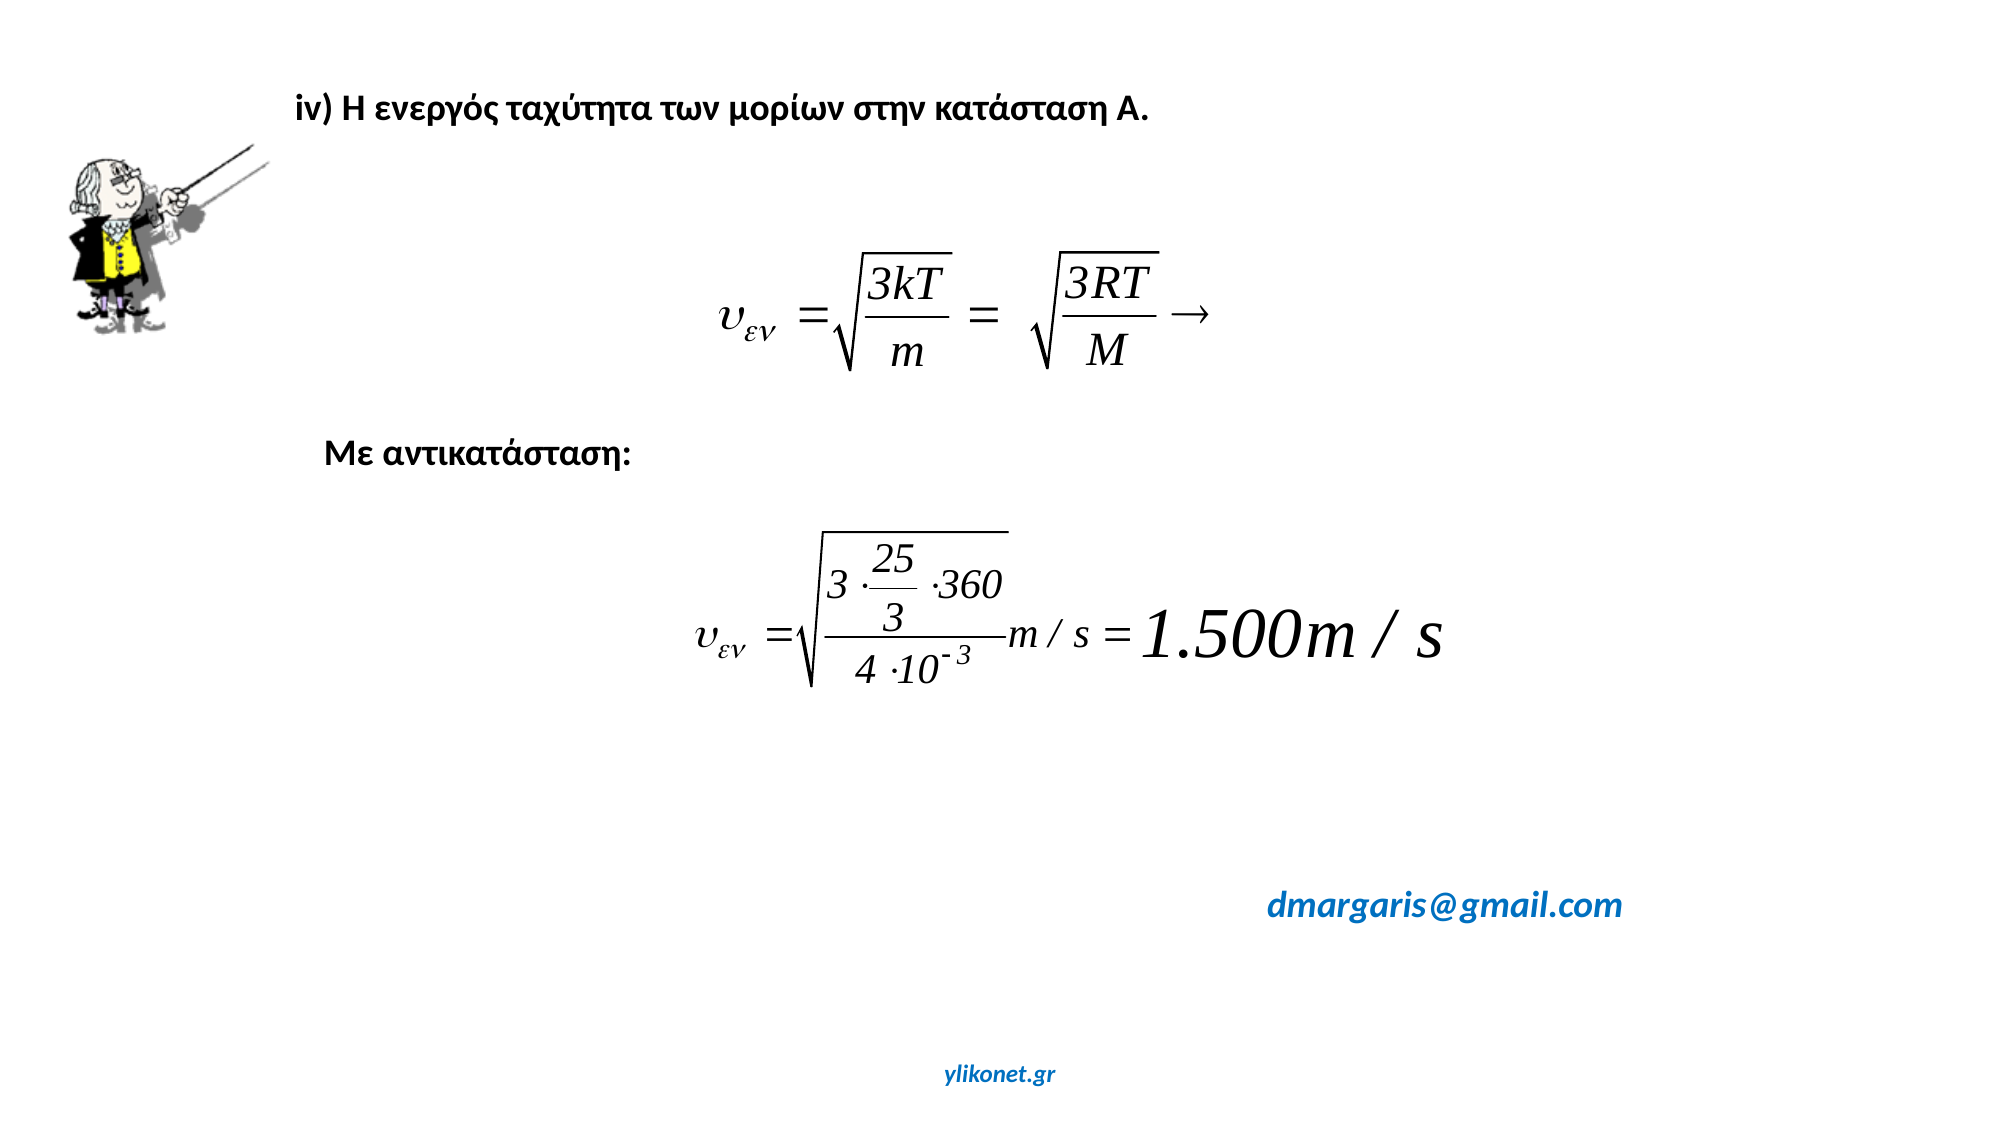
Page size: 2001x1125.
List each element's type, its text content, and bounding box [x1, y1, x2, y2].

text_box Με αντικατάσταση: [308, 420, 777, 482]
text_box ylikonet.gr [683, 1042, 1317, 1103]
chart [690, 520, 1457, 697]
chart [1022, 240, 1228, 380]
chart [712, 241, 1002, 381]
picture [56, 139, 258, 332]
text_box iv) Η ενεργός ταχύτητα των μορίων στην κατάσταση Α. [279, 75, 1721, 136]
text_box dmargaris@gmail.com [1252, 872, 1721, 934]
